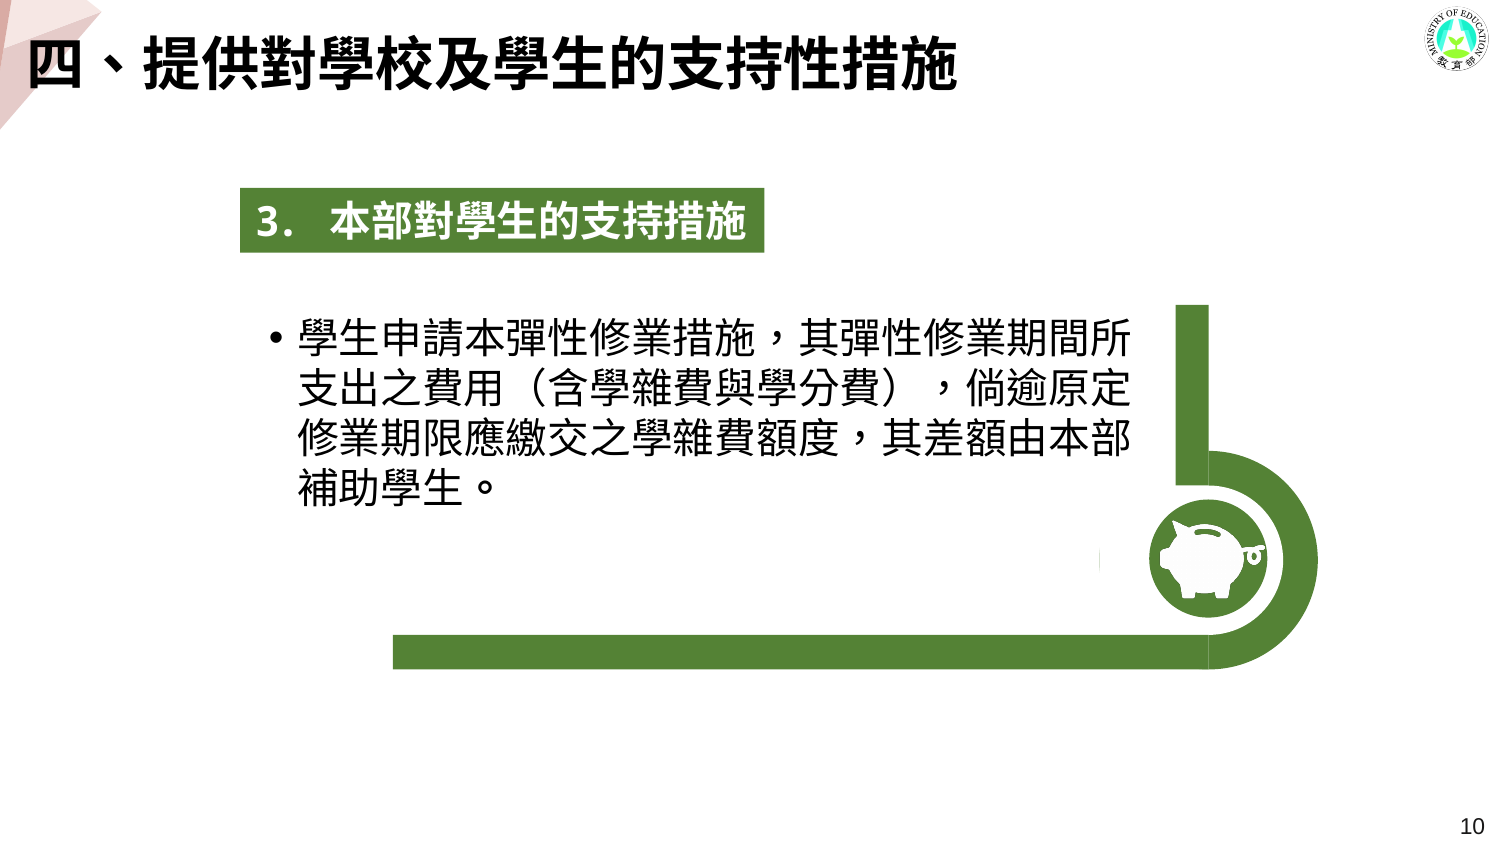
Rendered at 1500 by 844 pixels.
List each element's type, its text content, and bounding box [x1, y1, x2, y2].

picture [1434, 6, 1489, 68]
text_box [392, 304, 1318, 670]
text_box 本部對學生的支持措施 [240, 187, 765, 253]
title 四、提供對學校及學生的支持性措施 [11, 16, 1470, 115]
text_box 學生申請本彈性修業措施，其彈性修業期間所支出之費用（含學雜費與學分費），倘逾原定修業期限應繳交之學雜費額度，其差額由本部補助學生。 [254, 304, 1157, 520]
text_box [0, 0, 102, 130]
picture [1151, 499, 1270, 618]
